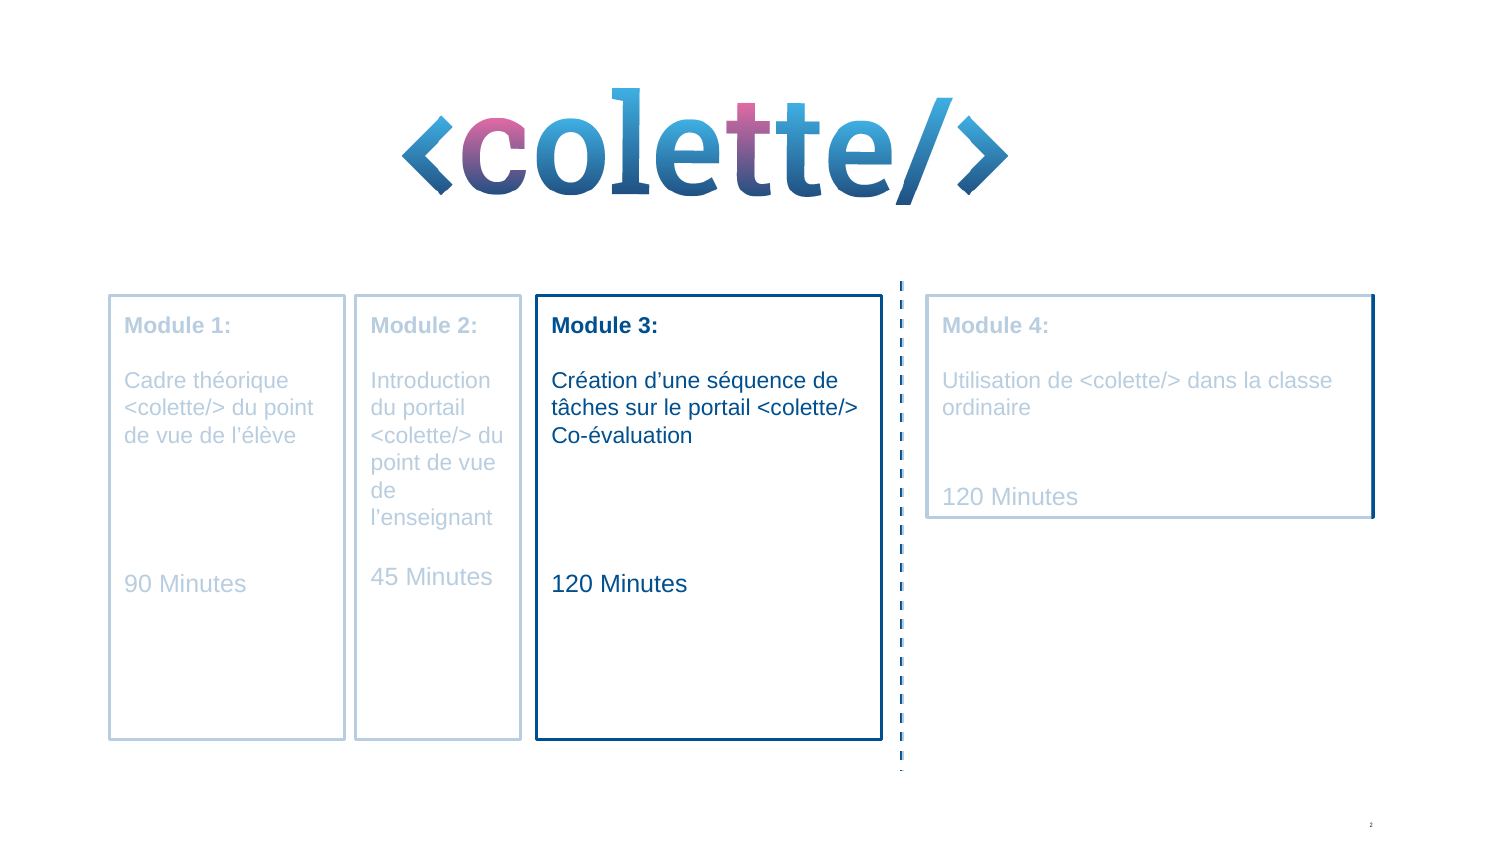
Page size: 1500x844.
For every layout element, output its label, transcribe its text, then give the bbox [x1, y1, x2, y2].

picture [306, 13, 1103, 279]
text_box [76, 266, 522, 769]
text_box Module 3: Création d’une séquence de tâches sur le portail <colette/> Co-évaluation 120 Minutes [536, 295, 882, 740]
text_box [902, 274, 1371, 778]
text_box ‹#› [1364, 819, 1478, 833]
